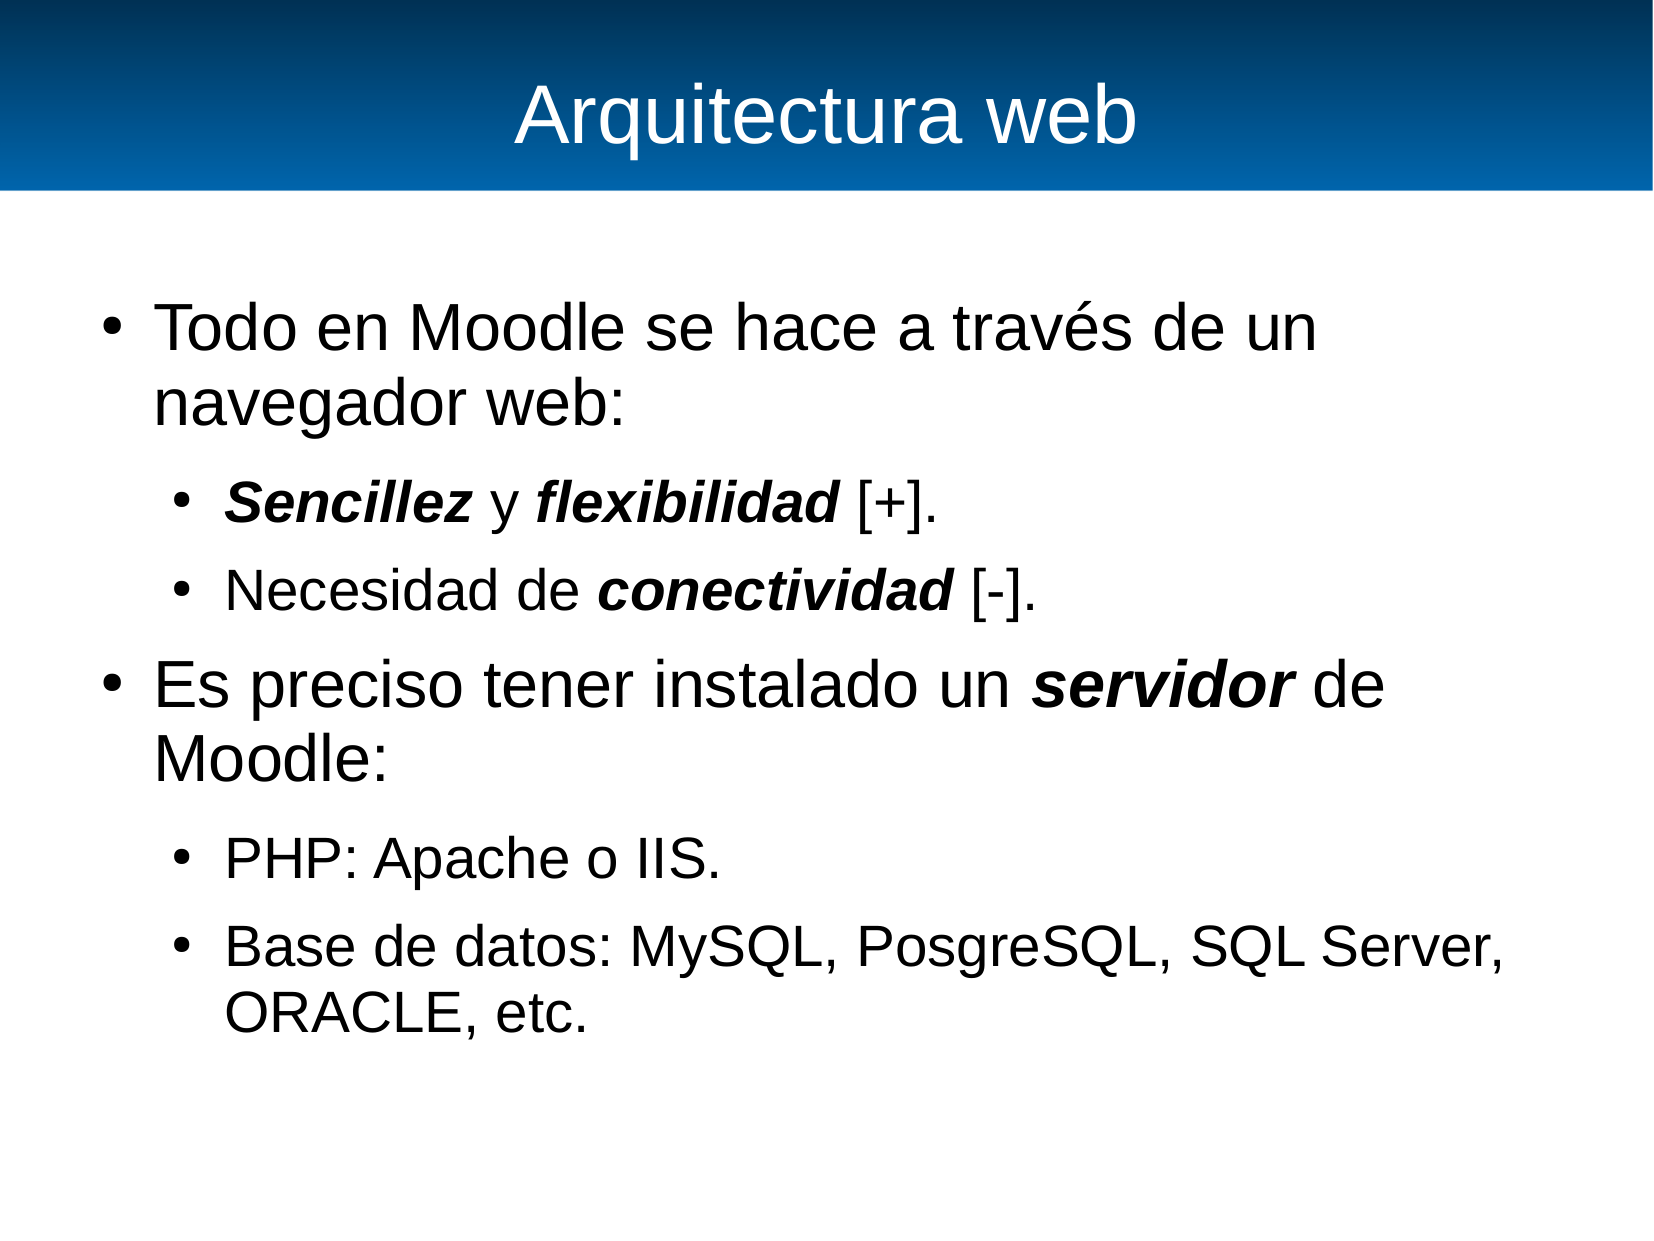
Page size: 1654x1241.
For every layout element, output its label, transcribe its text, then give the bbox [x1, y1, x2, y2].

picture [0, 0, 1653, 1239]
title Arquitectura web [82, 11, 1571, 219]
list Todo en Moodle se hace a través de un navegador web: Sencillez y flexibilidad [+]. Necesidad de conectividad [-]. Es preciso tener instalado un servidor de Moodle: PHP: Apache o IIS. Base de datos: MySQL, PosgreSQL, SQL Server, ORACLE, etc. [82, 290, 1571, 1094]
